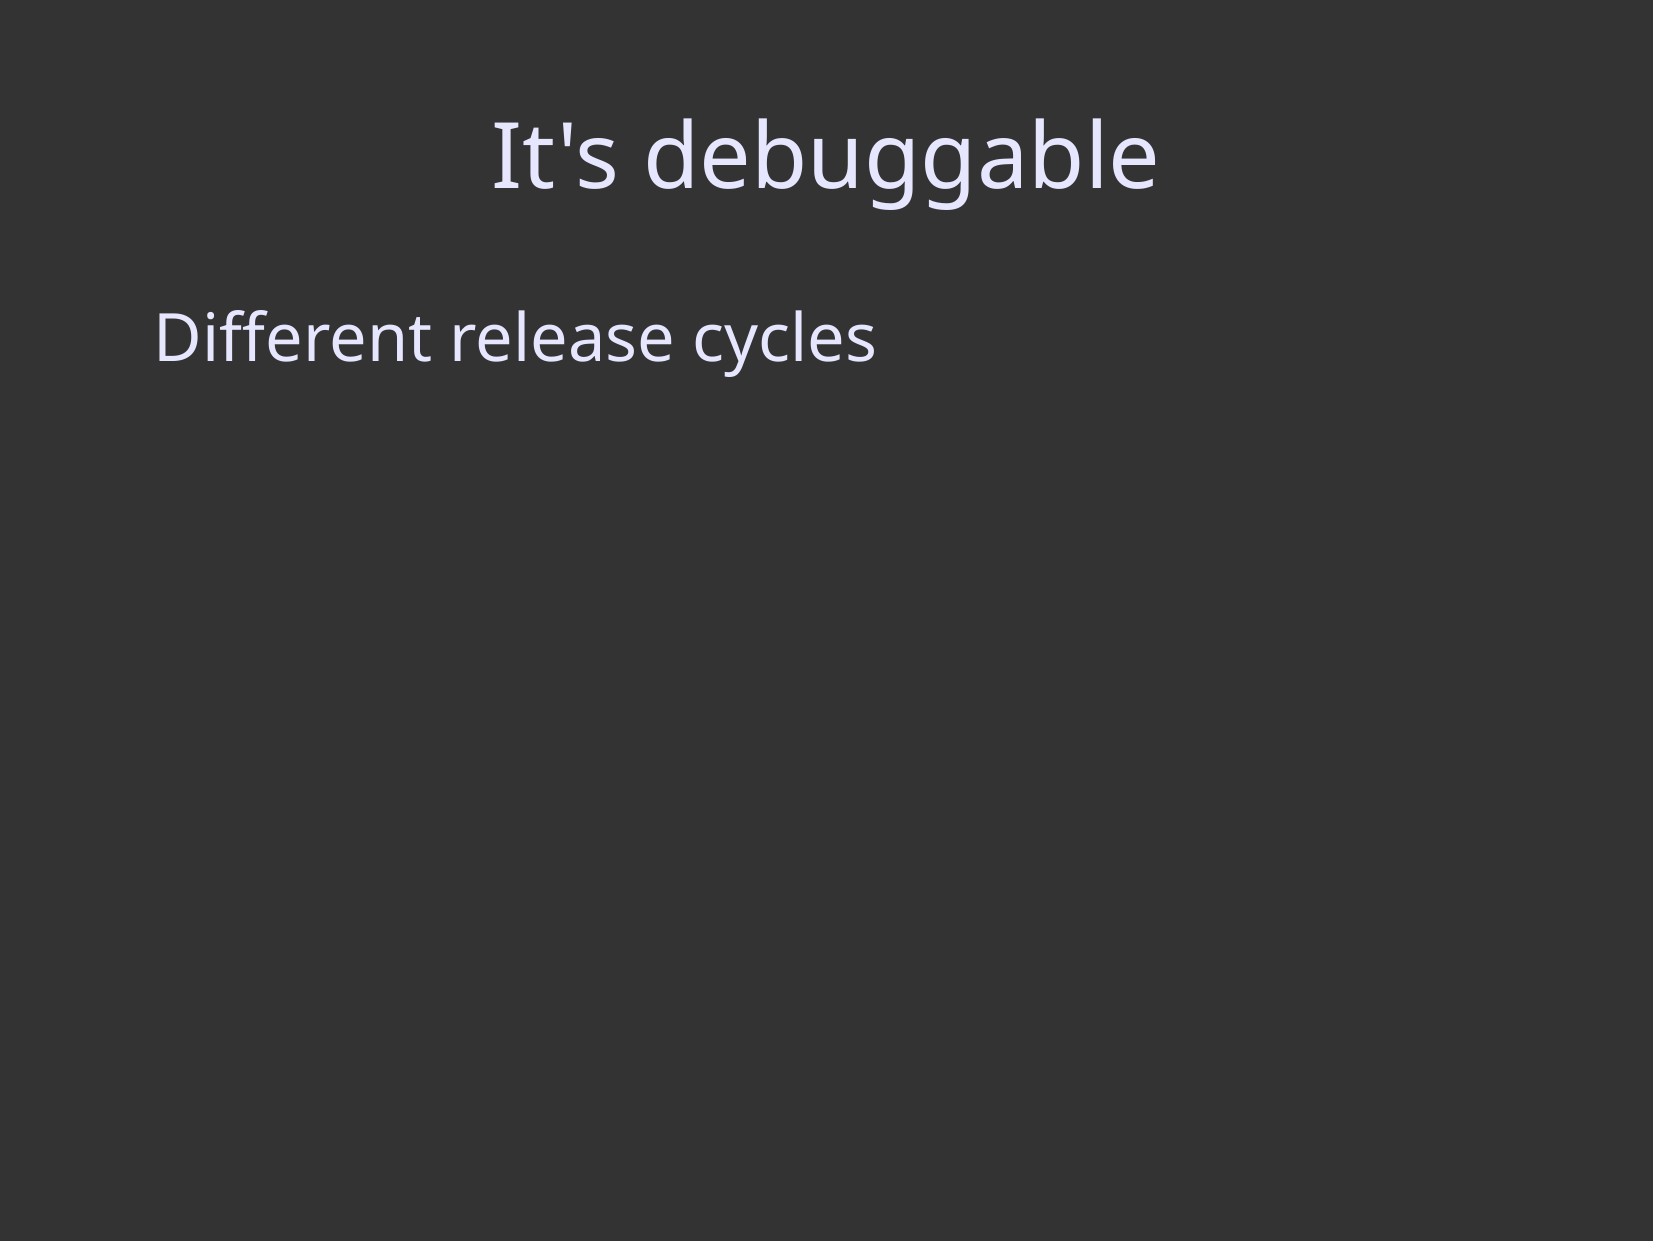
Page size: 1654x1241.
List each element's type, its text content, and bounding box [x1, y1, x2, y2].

title It's debuggable [82, 49, 1571, 257]
list Different release cycles [82, 290, 1571, 1109]
